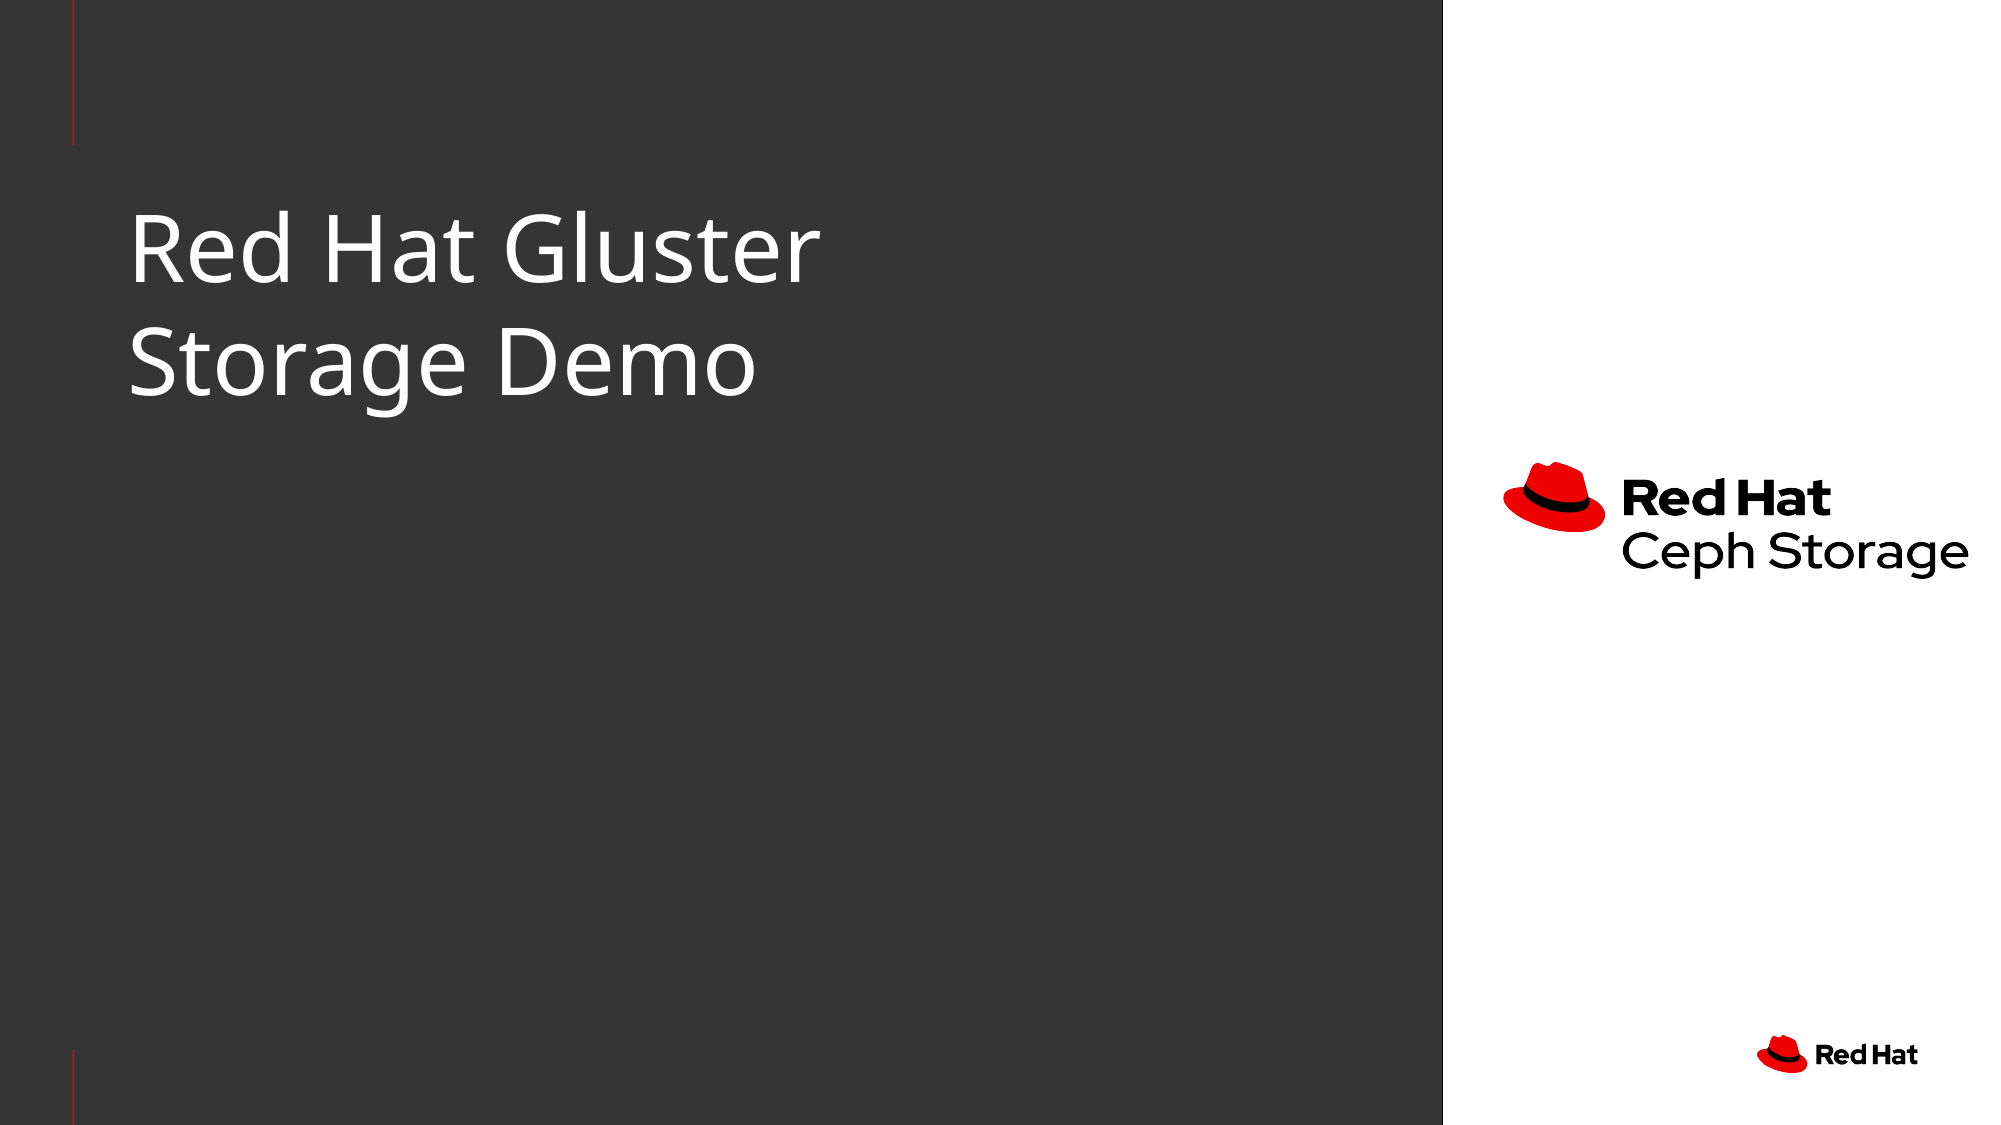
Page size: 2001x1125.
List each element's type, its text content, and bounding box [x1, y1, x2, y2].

picture [0, 0, 2001, 1125]
title Red Hat Gluster Storage Demo [73, 177, 1194, 524]
